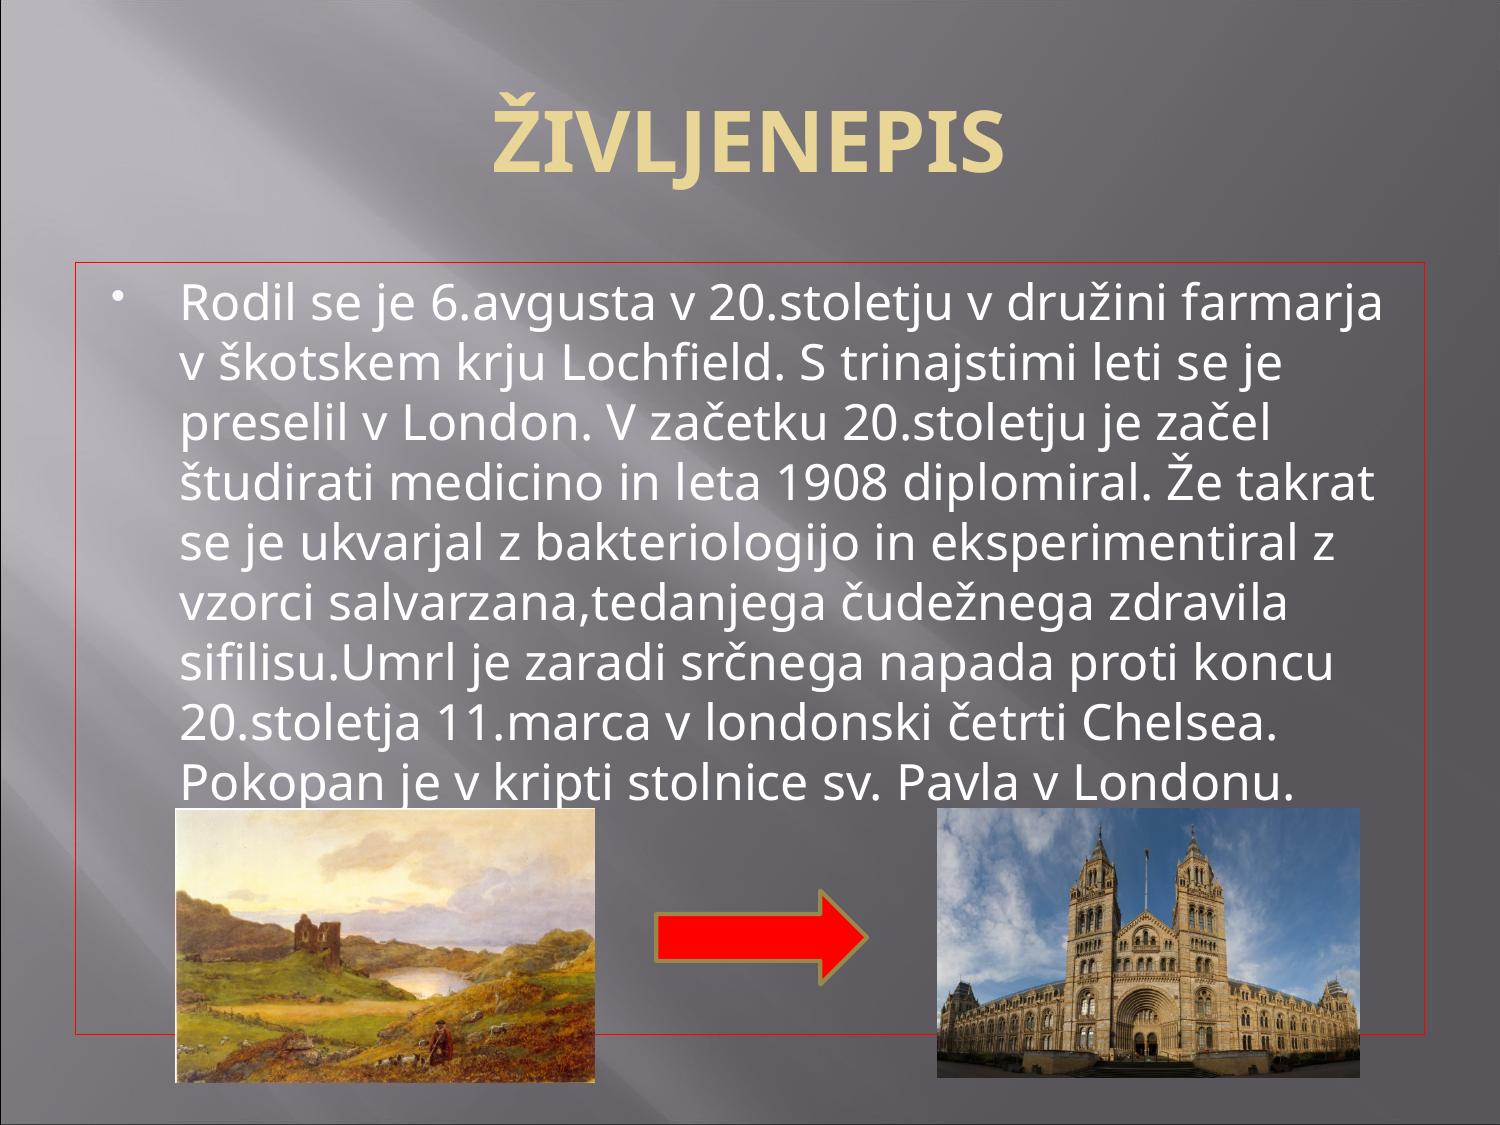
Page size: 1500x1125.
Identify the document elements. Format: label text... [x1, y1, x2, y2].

text_box [656, 890, 868, 985]
title ŽIVLJENEPIS [75, 45, 1425, 233]
list Rodil se je 6.avgusta v 20.stoletju v družini farmarja v škotskem krju Lochfield. S trinajstimi leti se je preselil v London. V začetku 20.stoletju je začel študirati medicino in leta 1908 diplomiral. Že takrat se je ukvarjal z bakteriologijo in eksperimentiral z vzorci salvarzana,tedanjega čudežnega zdravila sifilisu.Umrl je zaradi srčnega napada proti koncu 20.stoletja 11.marca v londonski četrti Chelsea. Pokopan je v kripti stolnice sv. Pavla v Londonu. [75, 262, 1425, 1035]
picture [0, 0, 1500, 1125]
